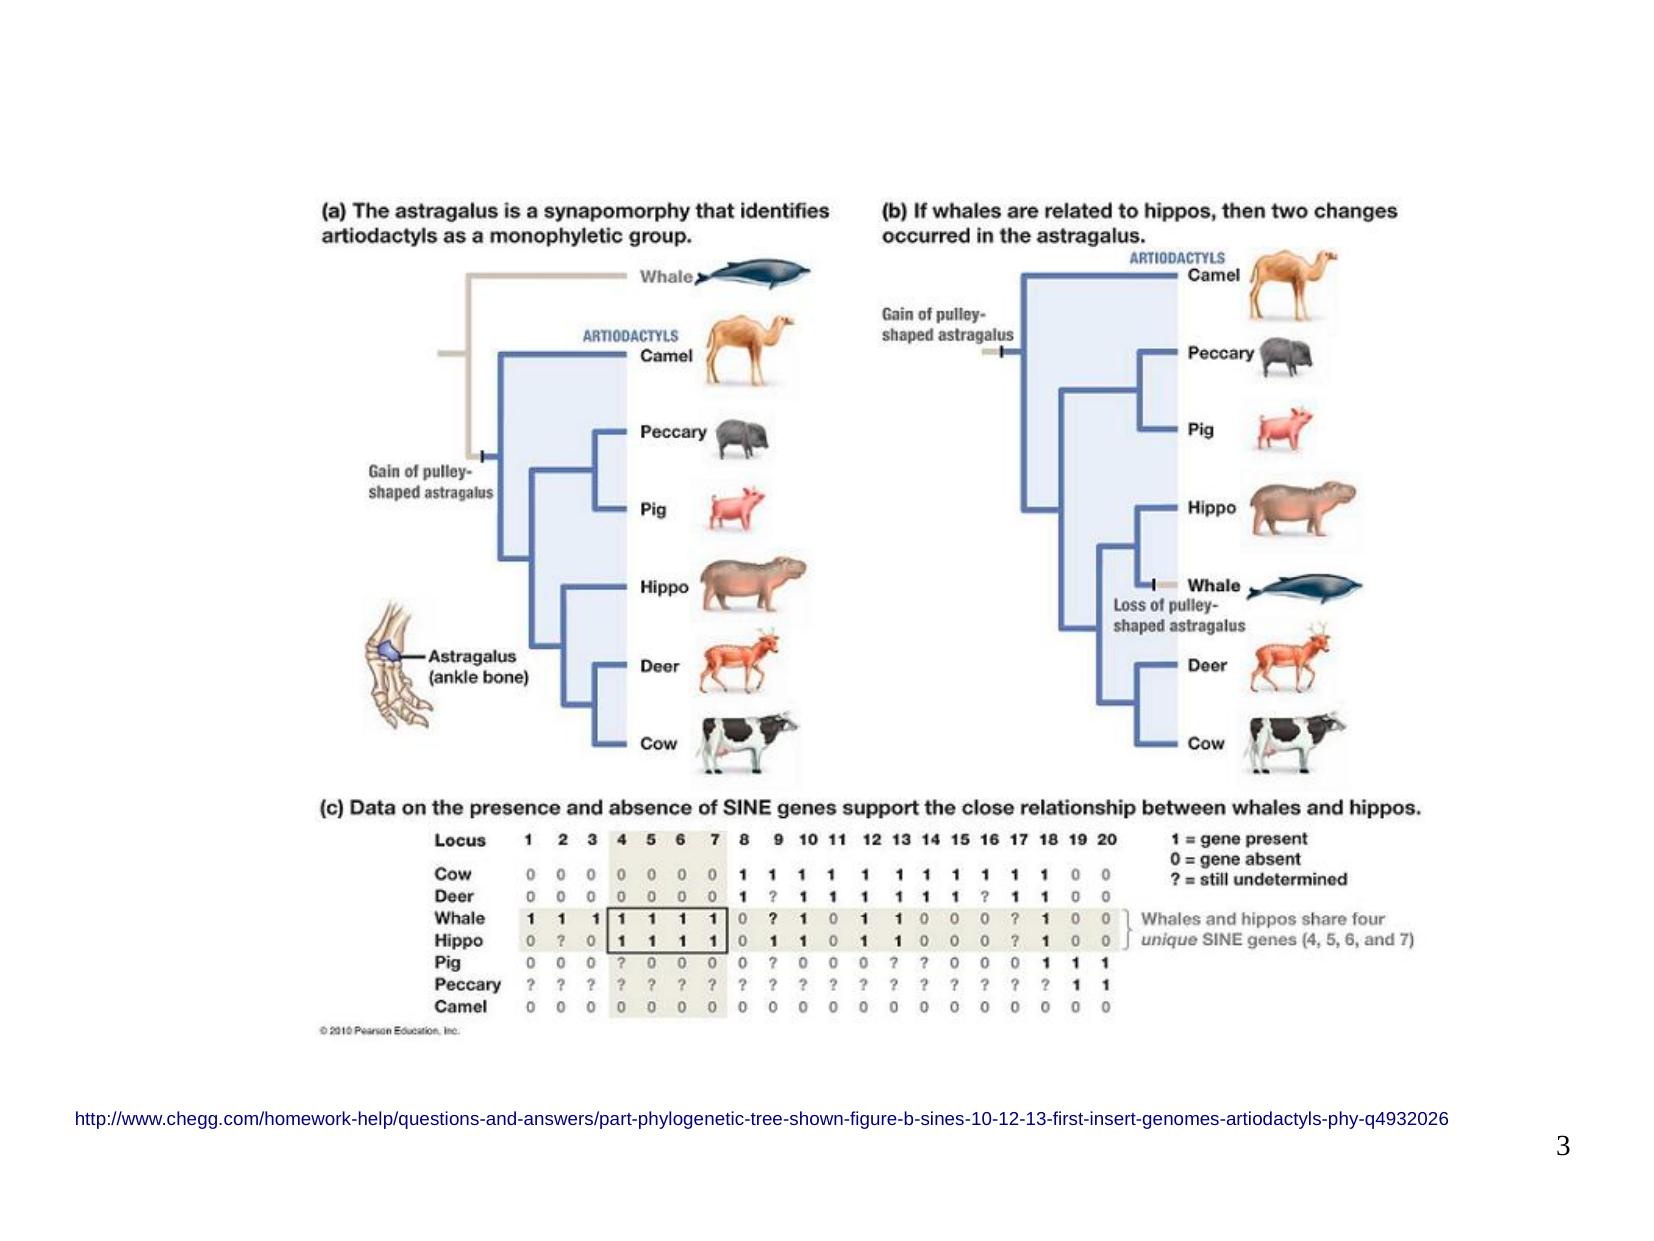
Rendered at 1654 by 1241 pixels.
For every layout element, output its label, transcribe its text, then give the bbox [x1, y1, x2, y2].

text_box http://www.chegg.com/homework-help/questions-and-answers/part-phylogenetic-tree-shown-figure-b-sines-10-12-13-first-insert-genomes-artiodactyls-phy-q4932026 [60, 1101, 1486, 1201]
picture [315, 197, 1426, 1044]
